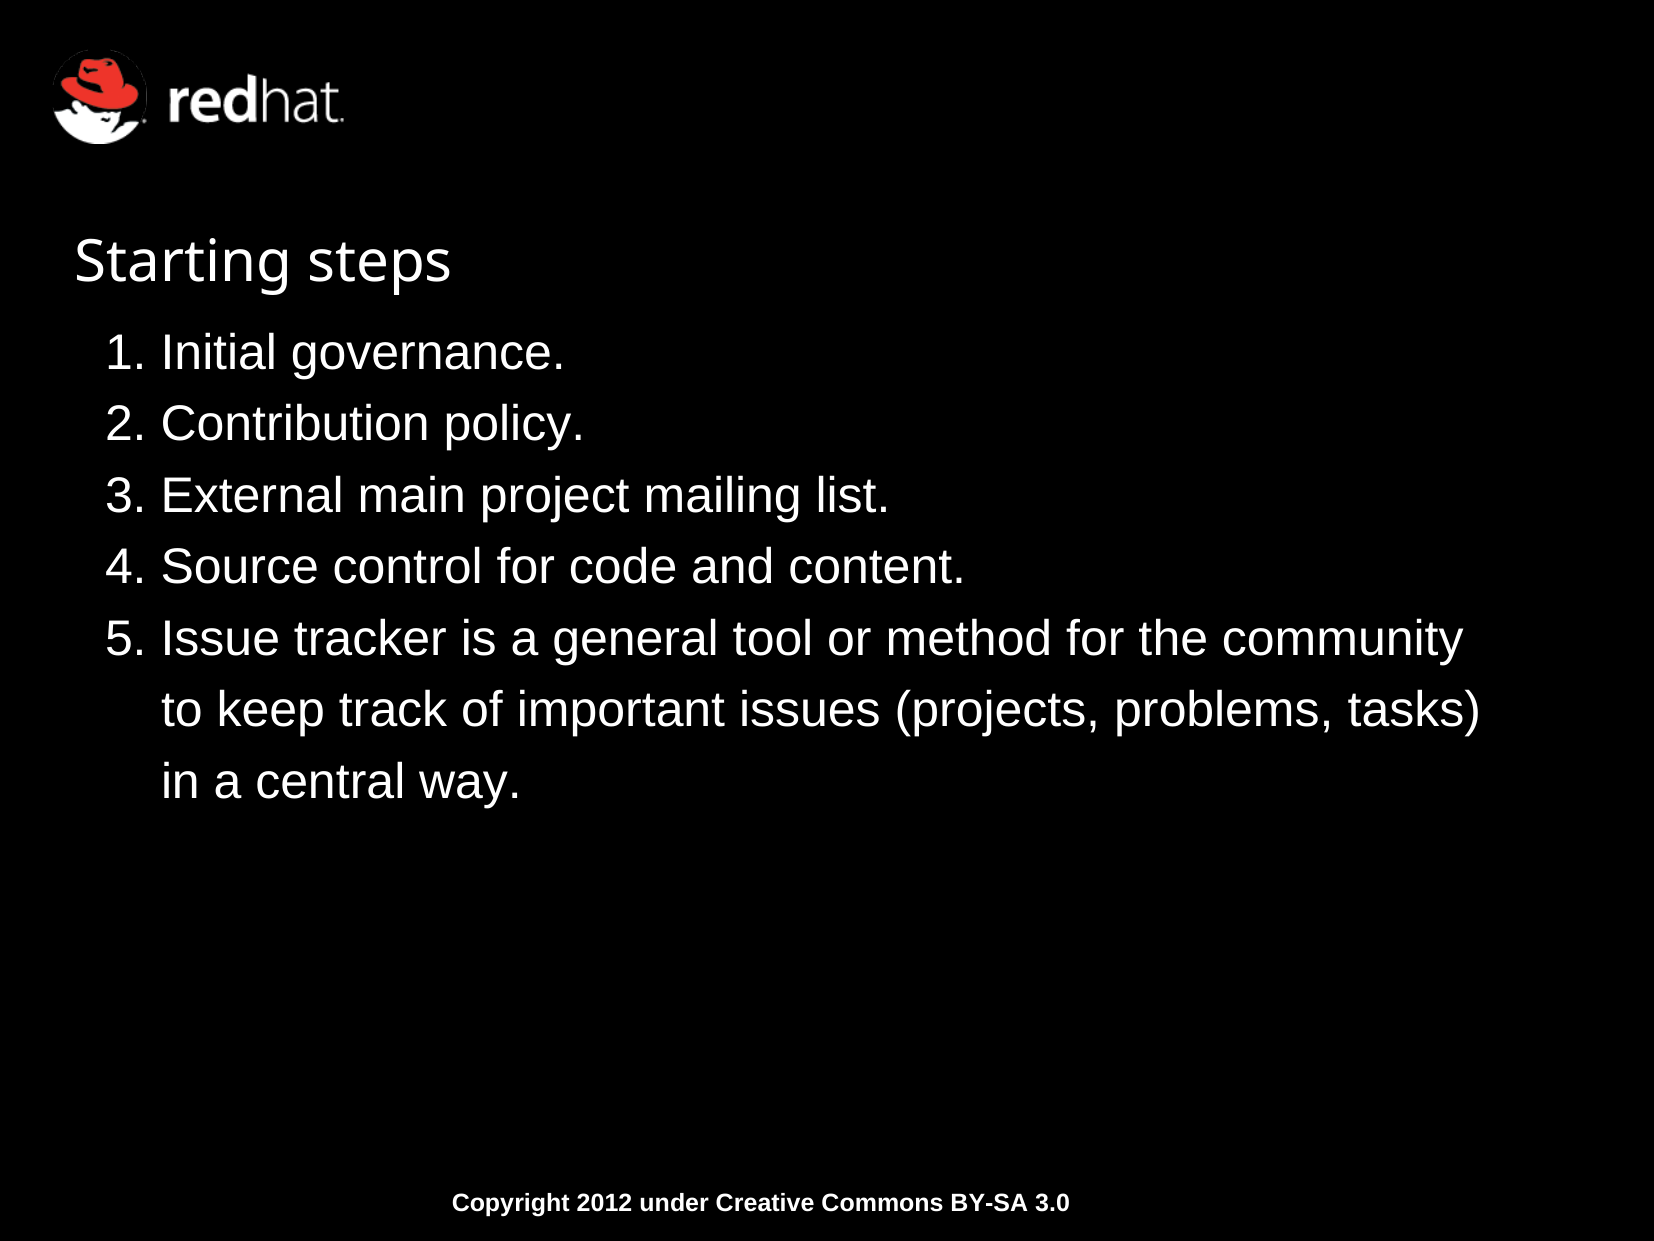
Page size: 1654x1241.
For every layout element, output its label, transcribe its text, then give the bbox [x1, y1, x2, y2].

title Starting steps [74, 199, 1506, 318]
picture [52, 49, 345, 144]
list 1. Initial governance. 2. Contribution policy. 3. External main project mailing list. 4. Source control for code and content. 5. Issue tracker is a general tool or method for the community to keep track of important issues (projects, problems, tasks) in a central way. [77, 324, 1500, 1186]
